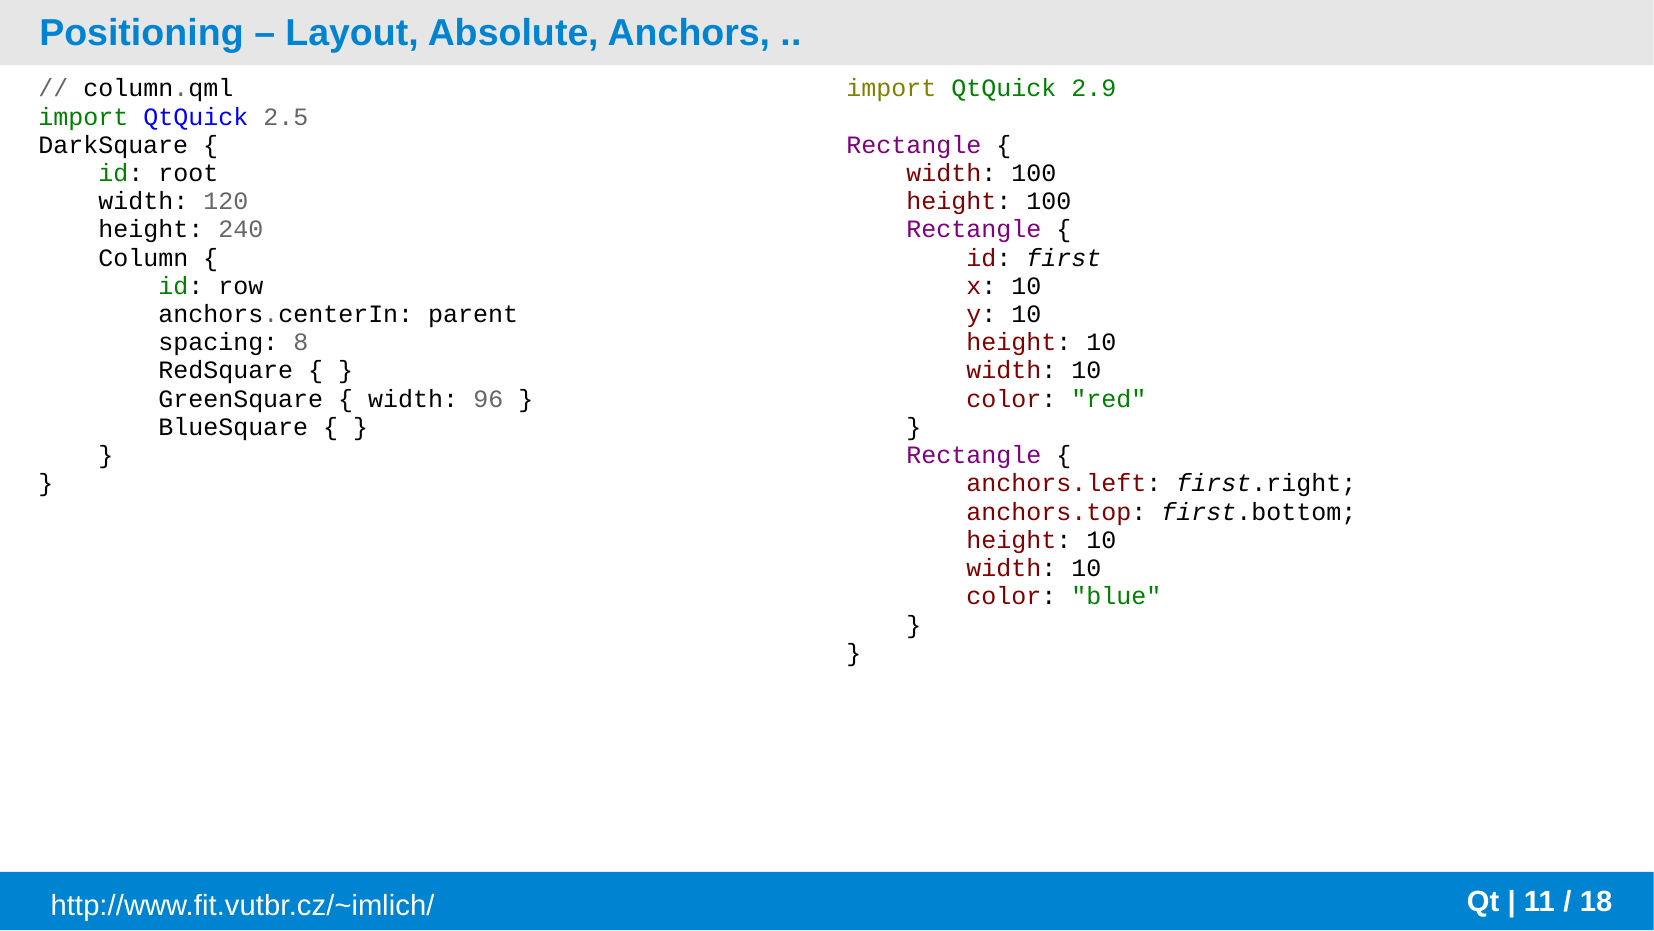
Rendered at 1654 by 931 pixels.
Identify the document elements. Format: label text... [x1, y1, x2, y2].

list import QtQuick 2.9 Rectangle { width: 100 height: 100 Rectangle { id: first x: 10 y: 10 height: 10 width: 10 color: "red" } Rectangle { anchors.left: first.right; anchors.top: first.bottom; height: 10 width: 10 color: "blue" } } [846, 76, 1616, 728]
list // column.qml import QtQuick 2.5 DarkSquare { id: root width: 120 height: 240 Column { id: row anchors.centerIn: parent spacing: 8 RedSquare { } GreenSquare { width: 96 } BlueSquare { } } } [38, 76, 808, 797]
title Positioning – Layout, Absolute, Anchors, .. [39, 4, 1615, 61]
